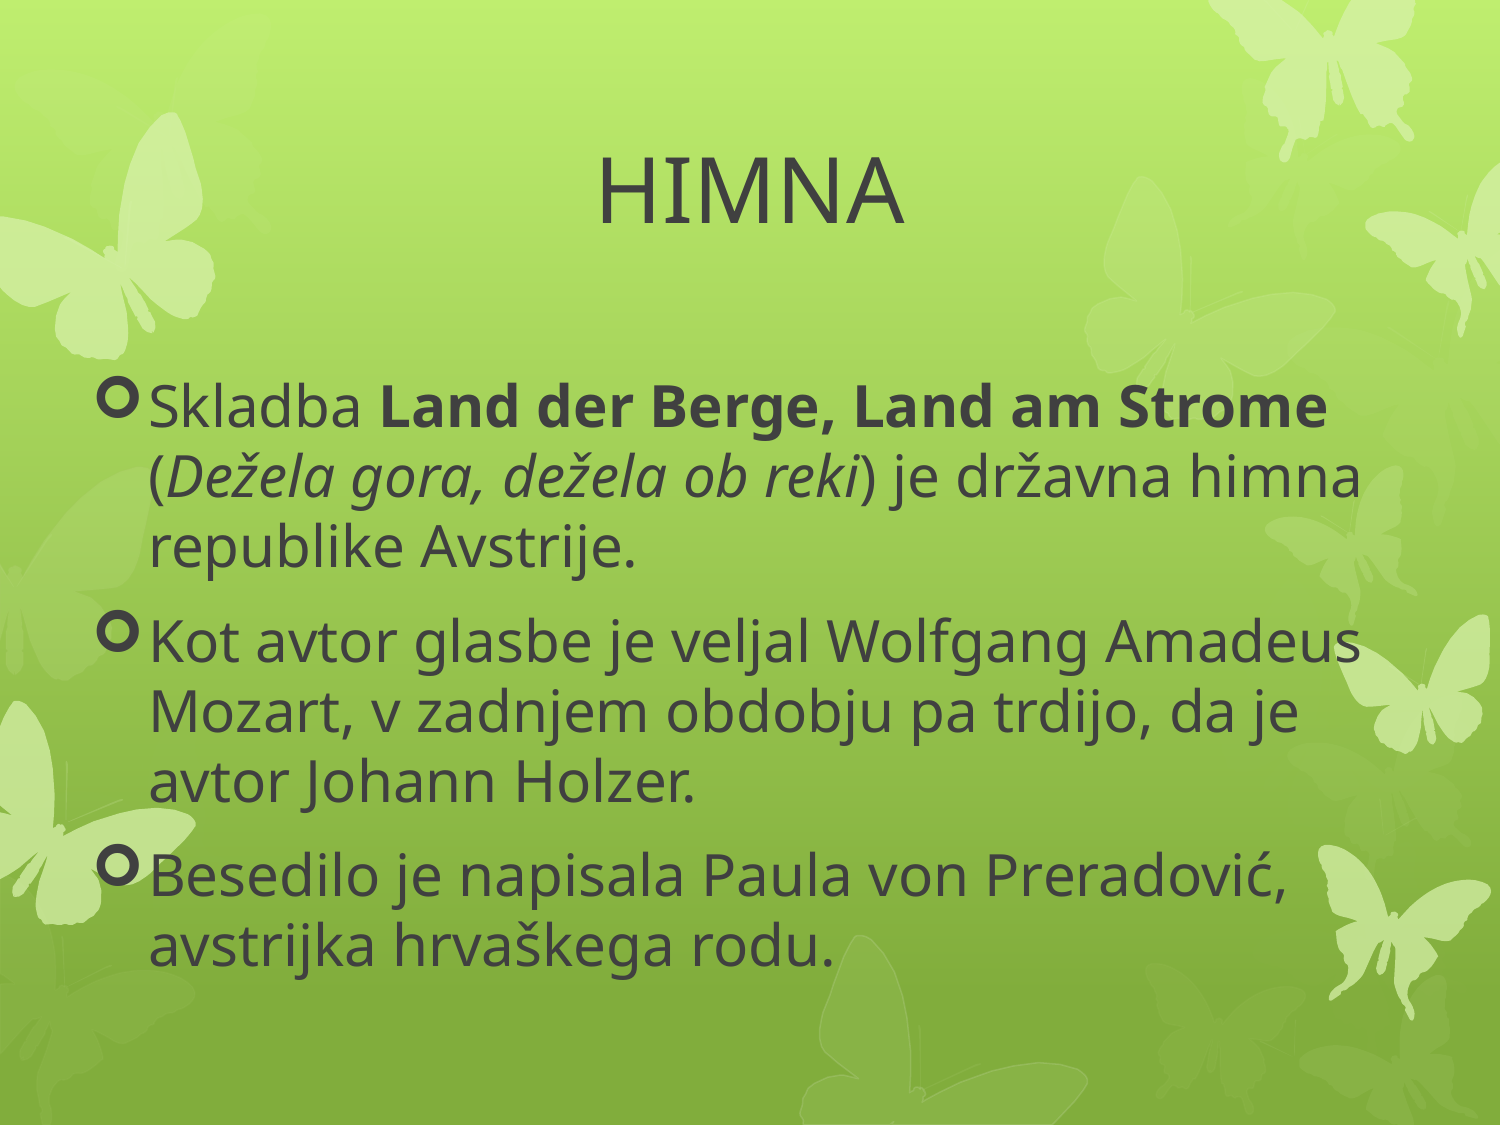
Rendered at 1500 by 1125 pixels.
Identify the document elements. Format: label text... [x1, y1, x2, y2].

title HIMNA [165, 110, 1335, 255]
list Skladba Land der Berge, Land am Strome (Dežela gora, dežela ob reki) je državna himna republike Avstrije. Kot avtor glasbe je veljal Wolfgang Amadeus Mozart, v zadnjem obdobju pa trdijo, da je avtor Johann Holzer. Besedilo je napisala Paula von Preradović, avstrijka hrvaškega rodu. [76, 255, 1427, 998]
